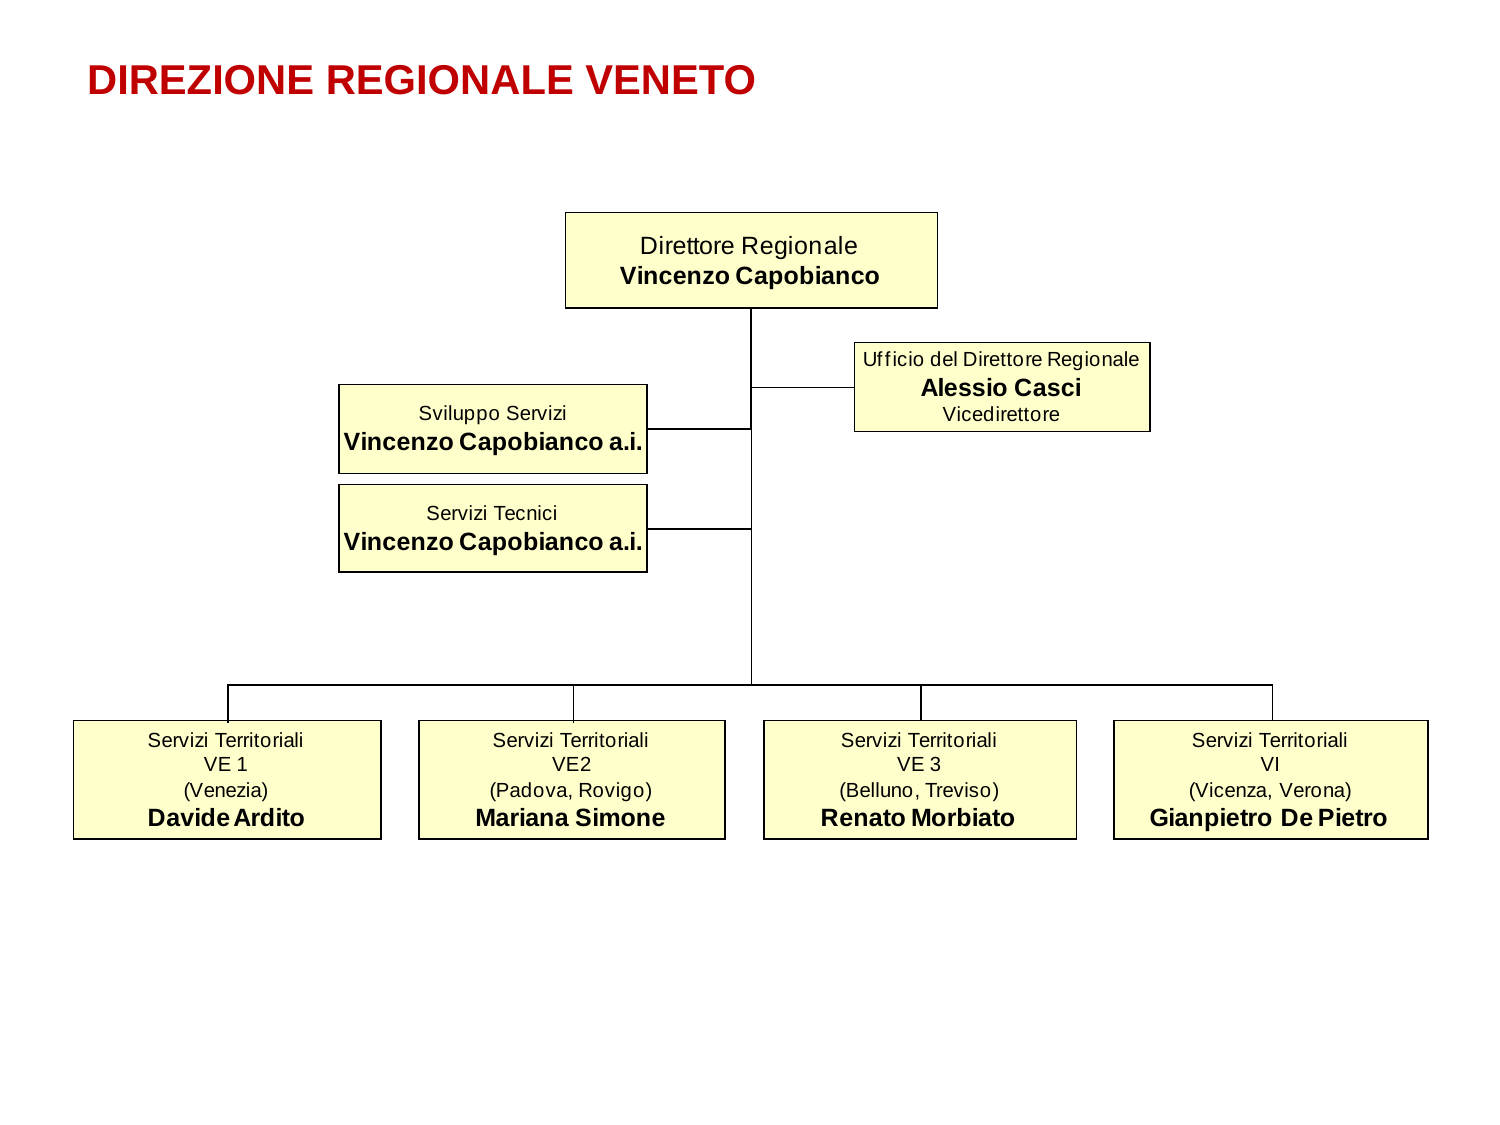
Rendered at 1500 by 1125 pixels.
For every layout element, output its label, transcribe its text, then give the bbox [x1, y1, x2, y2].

picture [71, 210, 1429, 841]
title DIREZIONE REGIONALE VENETO [72, 45, 1462, 128]
